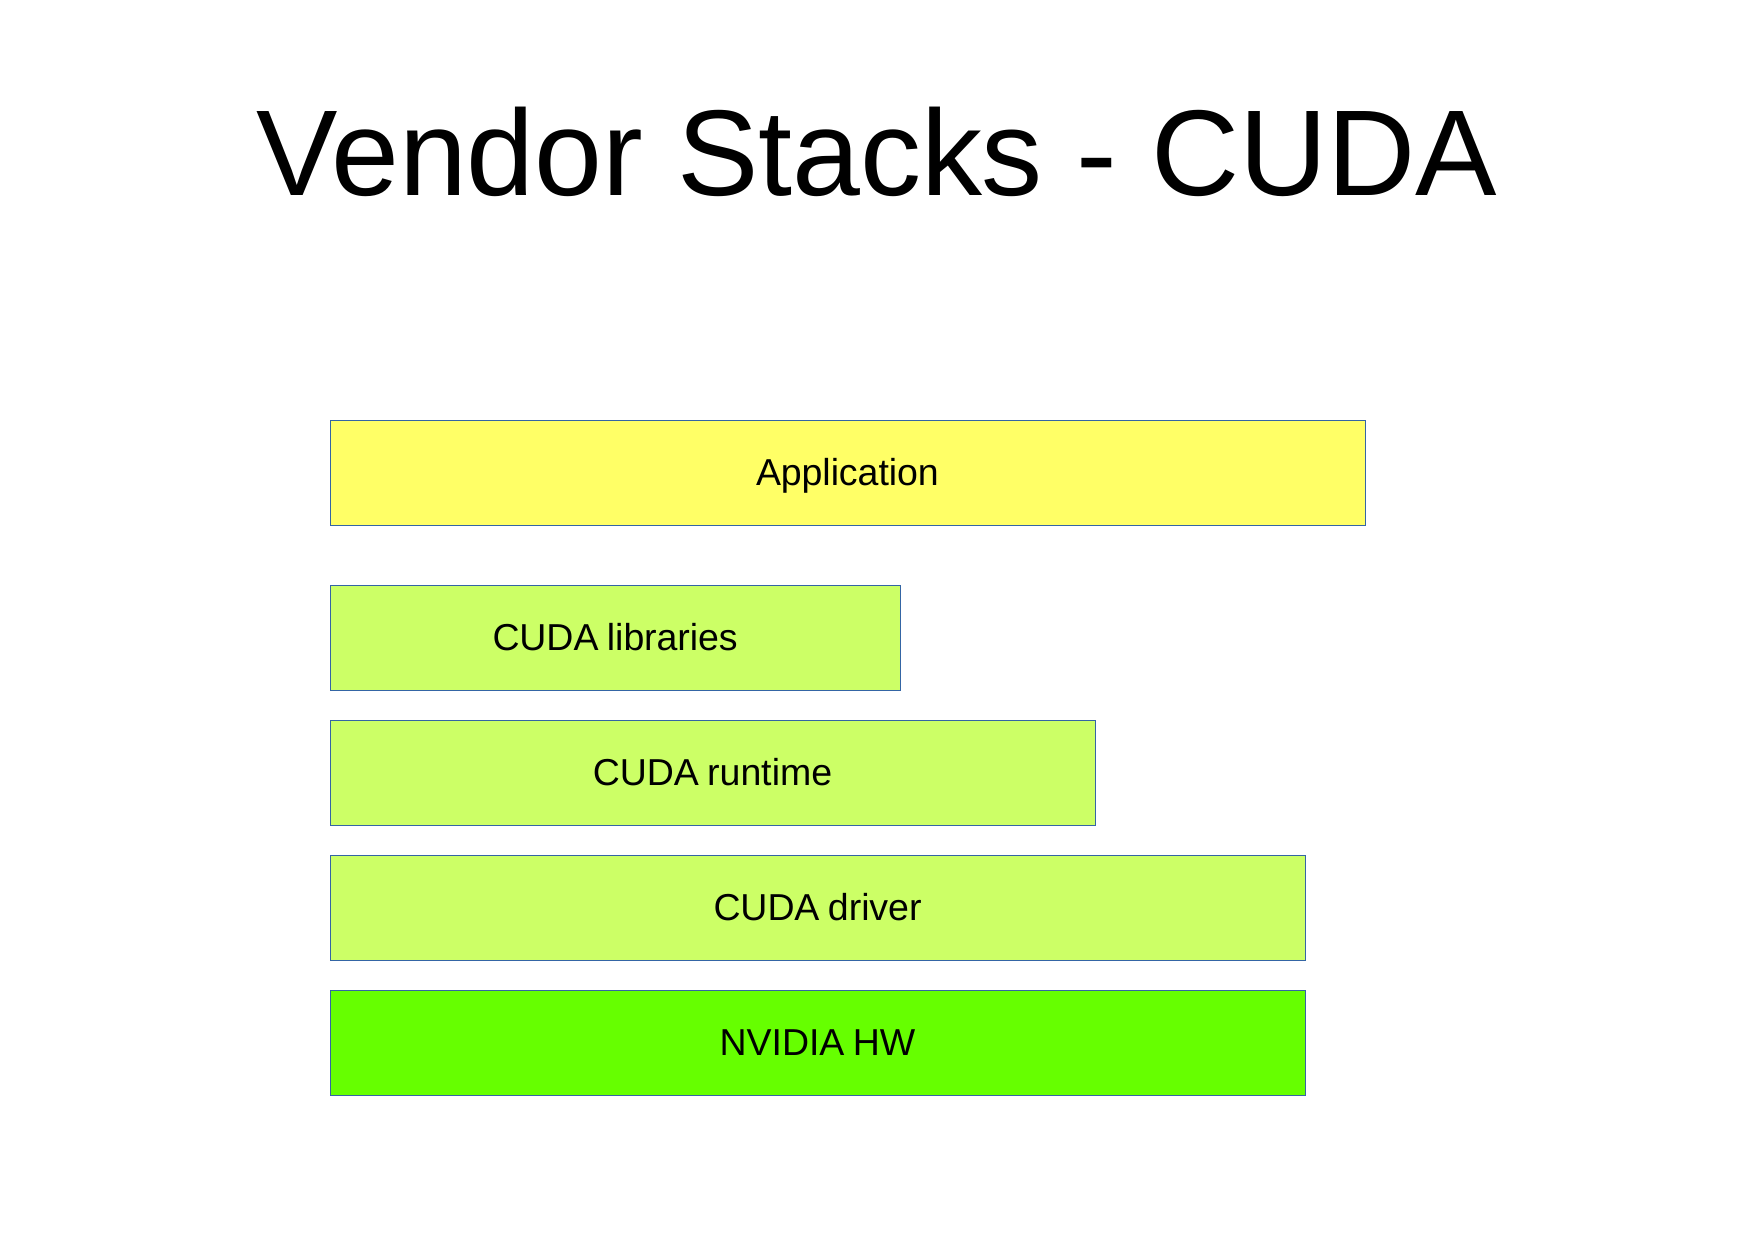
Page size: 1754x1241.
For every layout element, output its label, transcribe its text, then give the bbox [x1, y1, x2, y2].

text_box NVIDIA HW [330, 990, 1306, 1096]
text_box CUDA driver [330, 855, 1306, 961]
text_box CUDA runtime [330, 720, 1096, 826]
title Vendor Stacks - CUDA [87, 49, 1667, 257]
text_box CUDA libraries [330, 585, 901, 691]
text_box Application [330, 420, 1366, 526]
